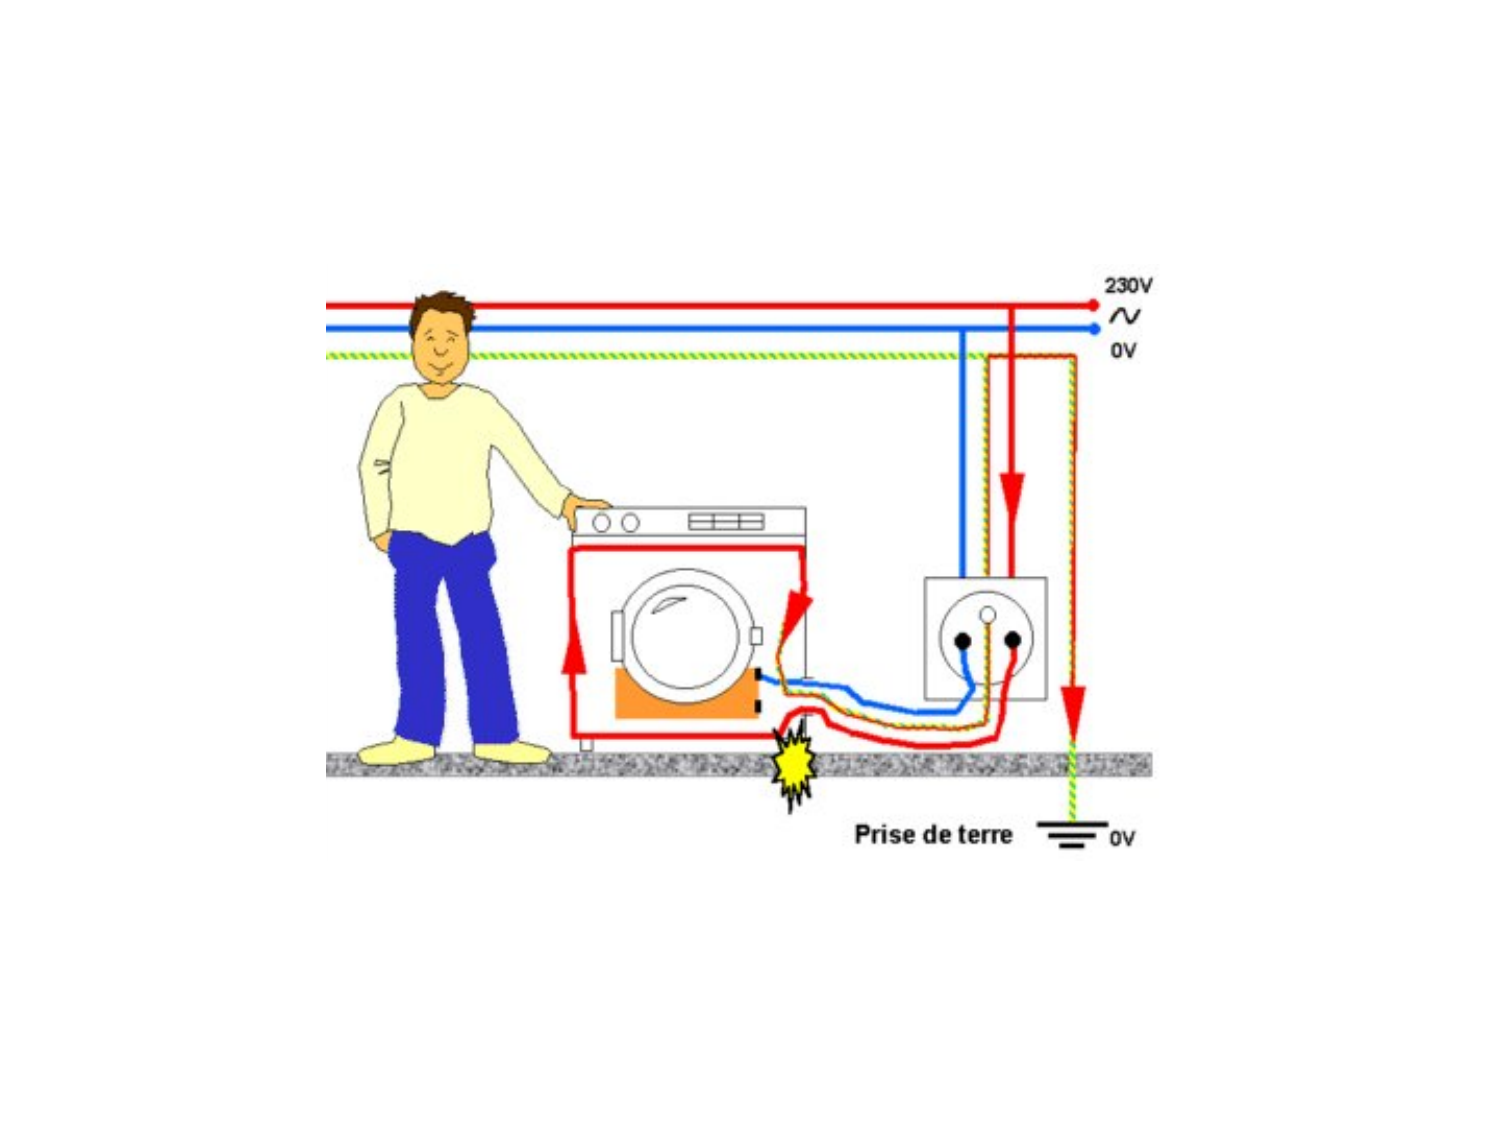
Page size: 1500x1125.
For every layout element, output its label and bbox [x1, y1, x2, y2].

picture [326, 264, 1174, 861]
